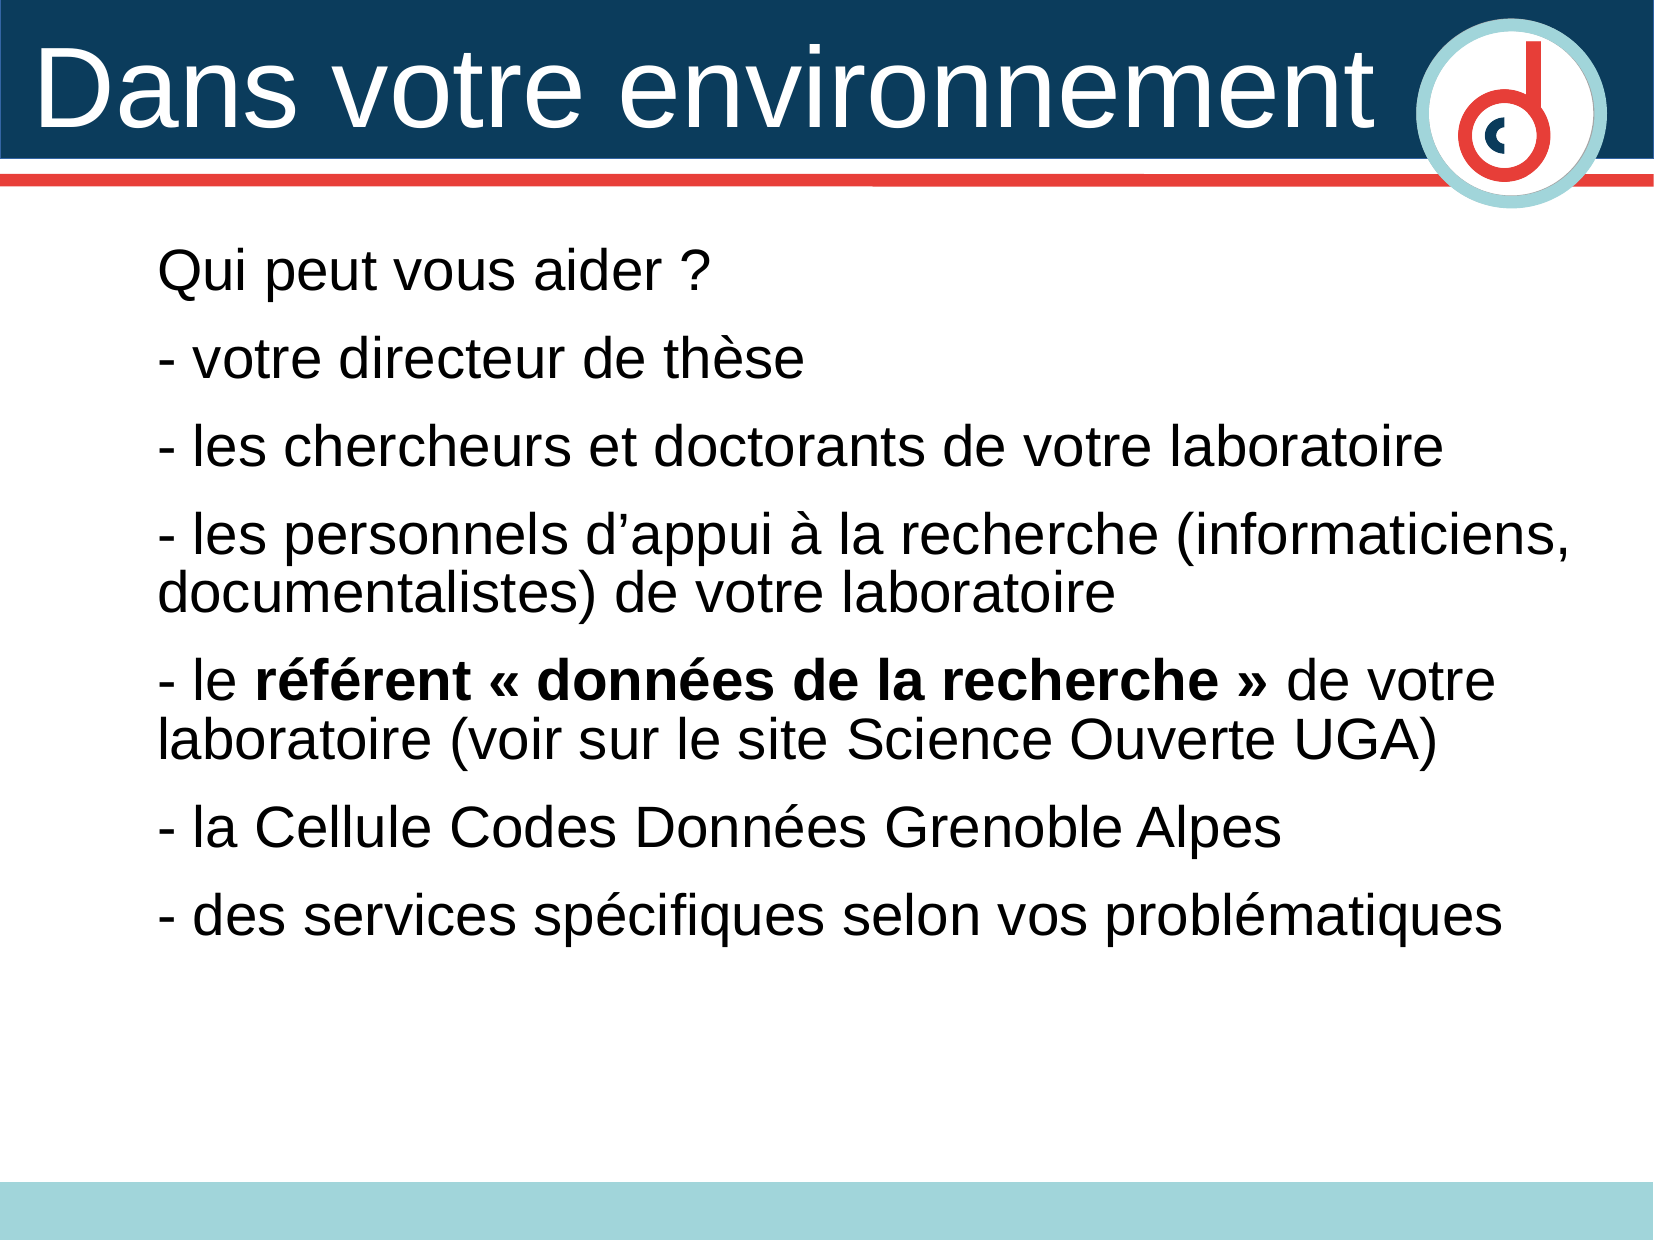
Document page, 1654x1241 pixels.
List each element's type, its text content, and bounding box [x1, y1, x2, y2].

list Qui peut vous aider ? - votre directeur de thèse - les chercheurs et doctorants de votre laboratoire - les personnels d’appui à la recherche (informaticiens, documentalistes) de votre laboratoire - le référent « données de la recherche » de votre laboratoire (voir sur le site Science Ouverte UGA) - la Cellule Codes Données Grenoble Alpes - des services spécifiques selon vos problématiques [29, 236, 1625, 1152]
title Dans votre environnement [17, 11, 1412, 159]
